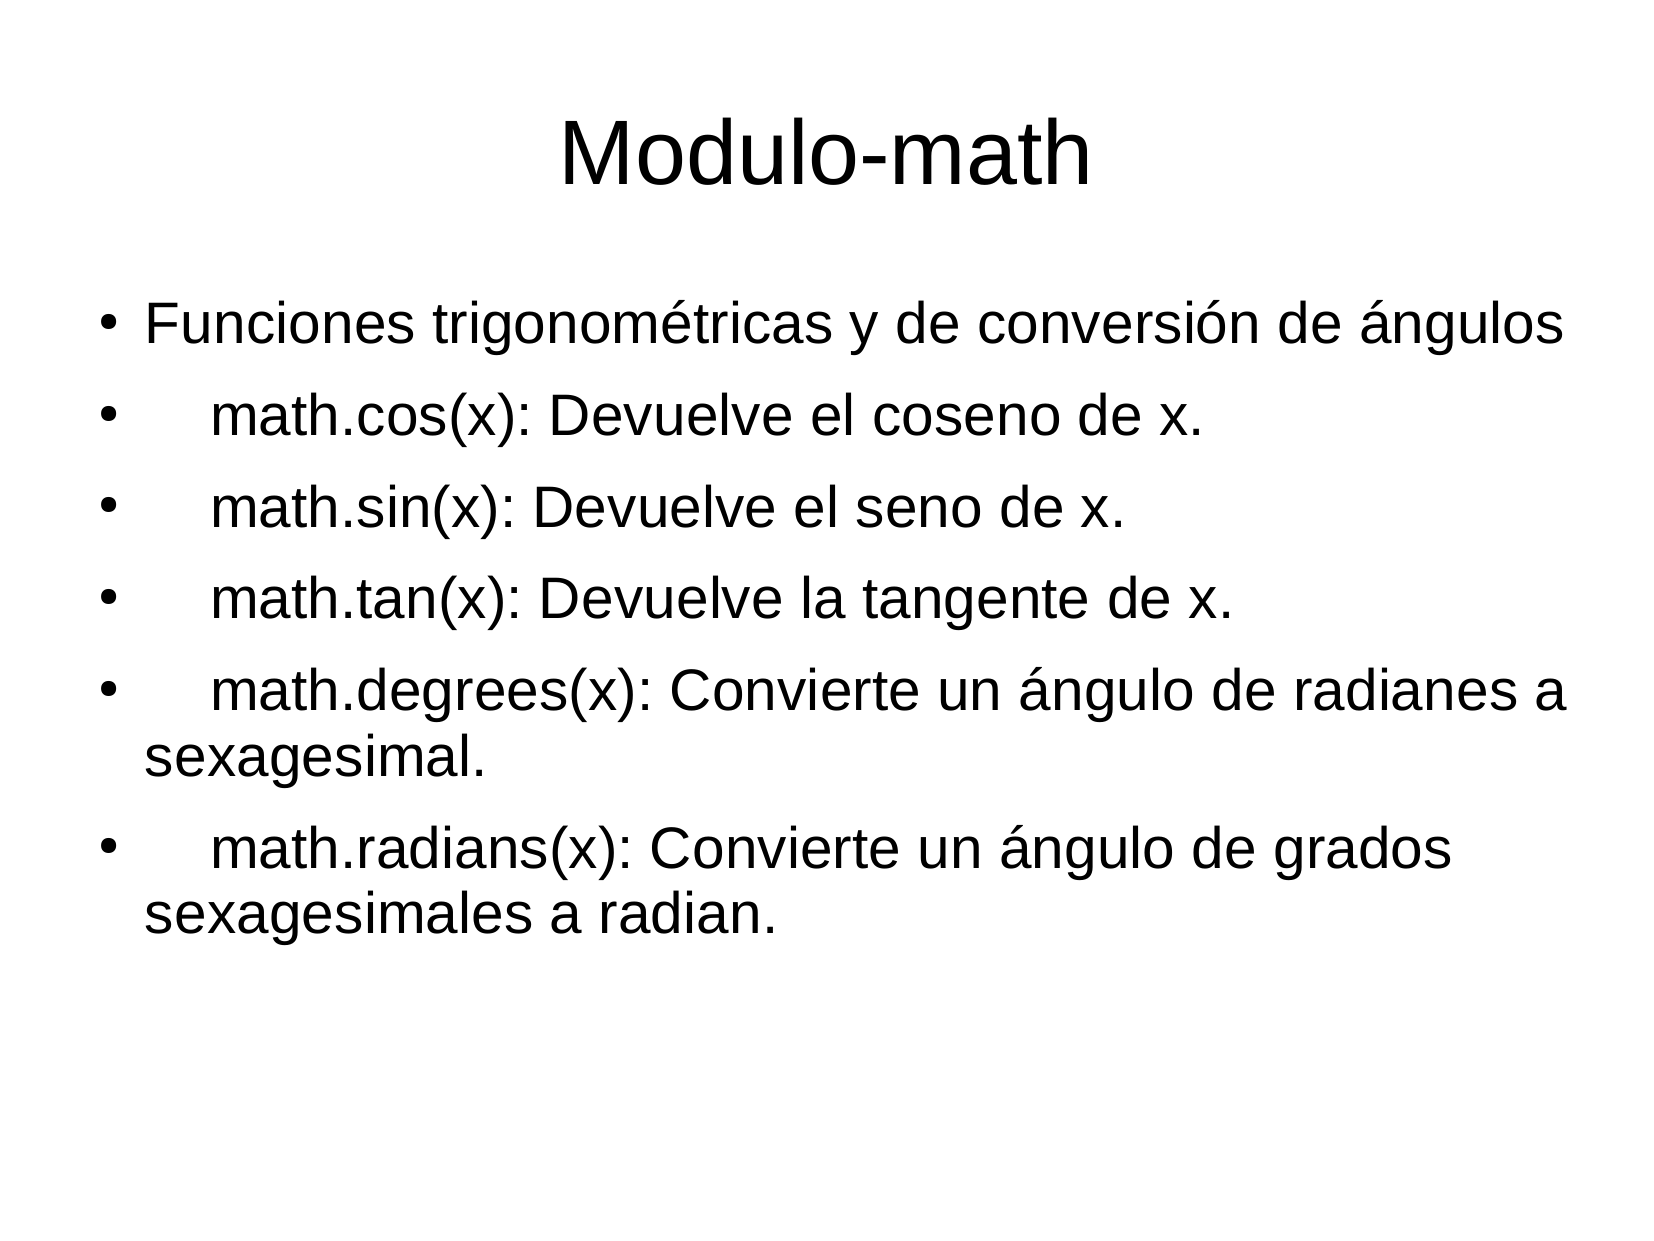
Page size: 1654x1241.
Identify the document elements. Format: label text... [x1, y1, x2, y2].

title Modulo-math [82, 49, 1571, 257]
list Funciones trigonométricas y de conversión de ángulos math.cos(x): Devuelve el coseno de x. math.sin(x): Devuelve el seno de x. math.tan(x): Devuelve la tangente de x. math.degrees(x): Convierte un ángulo de radianes a sexagesimal. math.radians(x): Convierte un ángulo de grados sexagesimales a radian. [82, 290, 1571, 1010]
